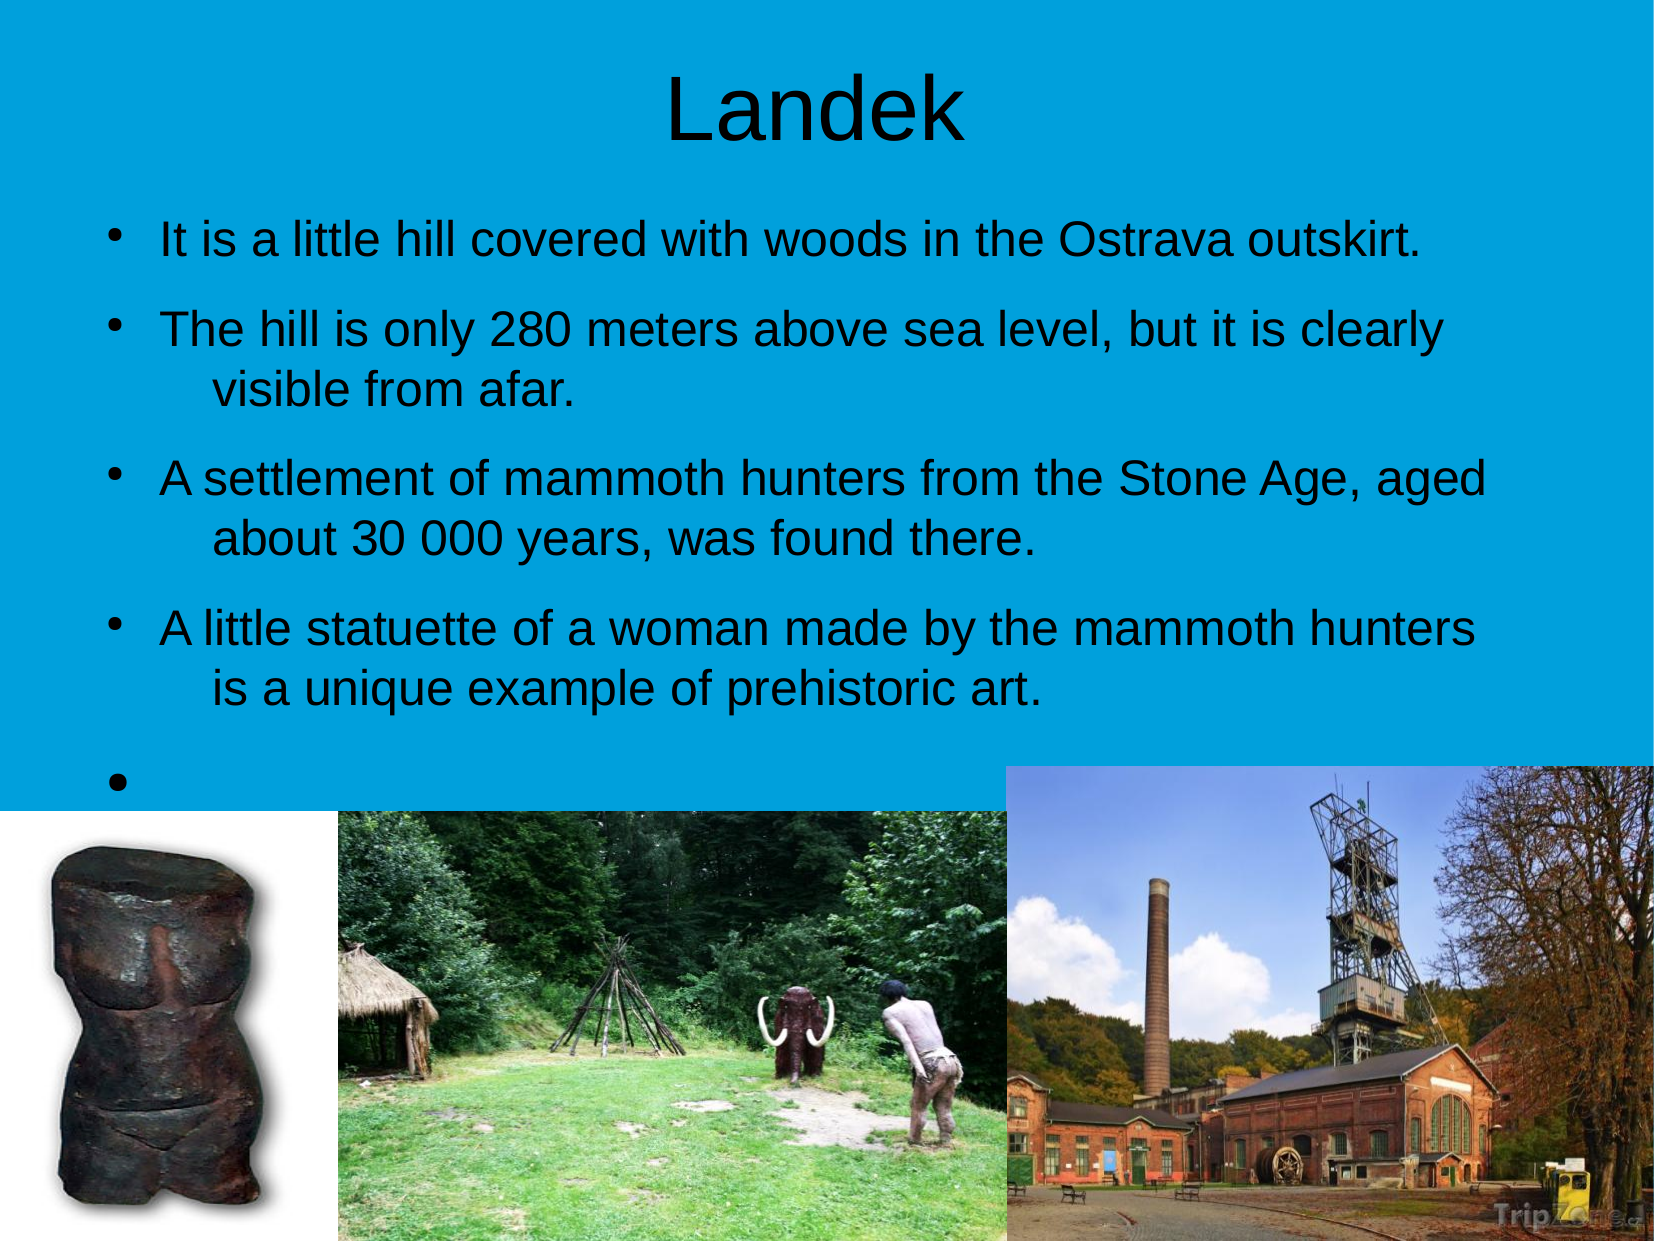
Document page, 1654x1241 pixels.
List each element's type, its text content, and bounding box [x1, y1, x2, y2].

title Landek [70, 0, 1559, 208]
list It is a little hill covered with woods in the Ostrava outskirt. The hill is only 280 meters above sea level, but it is clearly visible from afar. A settlement of mammoth hunters from the Stone Age, aged about 30 000 years, was found there. A little statuette of a woman made by the mammoth hunters is a unique example of prehistoric art. [70, 206, 1526, 811]
picture [0, 767, 1654, 1241]
